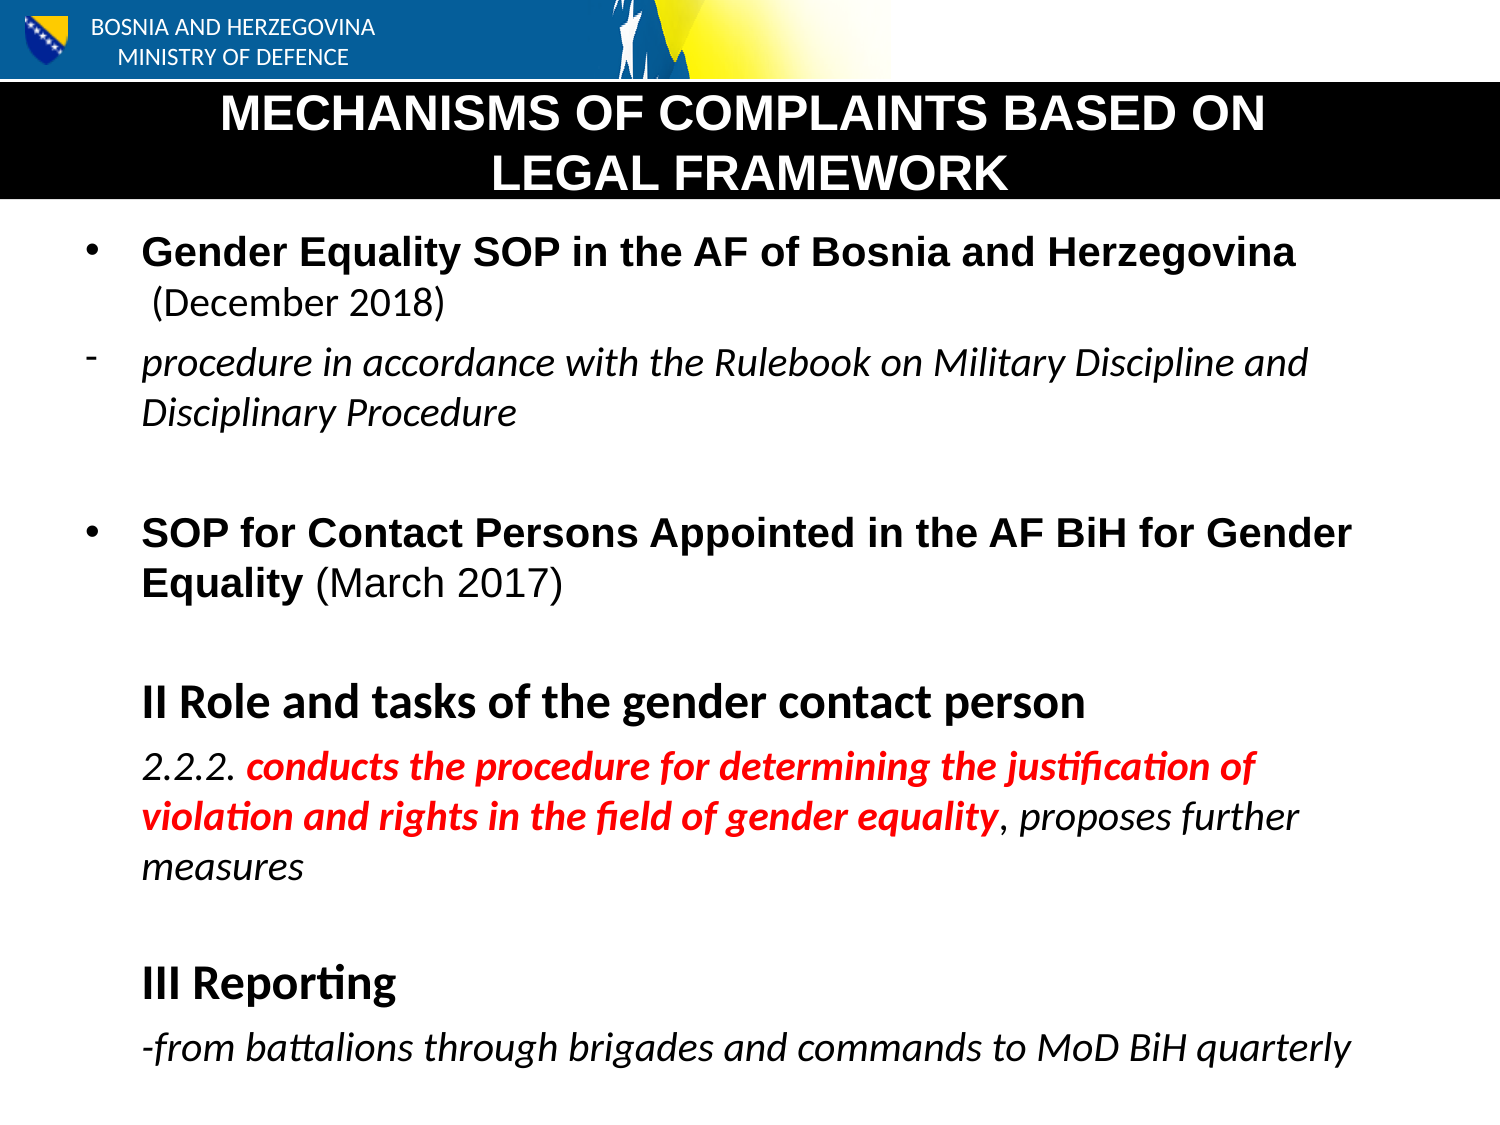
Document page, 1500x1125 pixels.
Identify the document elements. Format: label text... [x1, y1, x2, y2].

title MECHANISMS OF COMPLAINTS BASED ON LEGAL FRAMEWORK [0, 82, 1500, 200]
picture [0, 0, 1500, 79]
list Gender Equality SOP in the AF of Bosnia and Herzegovina (December 2018) procedure in accordance with the Rulebook on Military Discipline and Disciplinary Procedure SOP for Contact Persons Appointed in the AF BiH for Gender Equality (March 2017) II Role and tasks of the gender contact person 2.2.2. conducts the procedure for determining the justification of violation and rights in the field of gender equality, proposes further measures III Reporting -from battalions through brigades and commands to MoD BiH quarterly [70, 217, 1425, 1125]
